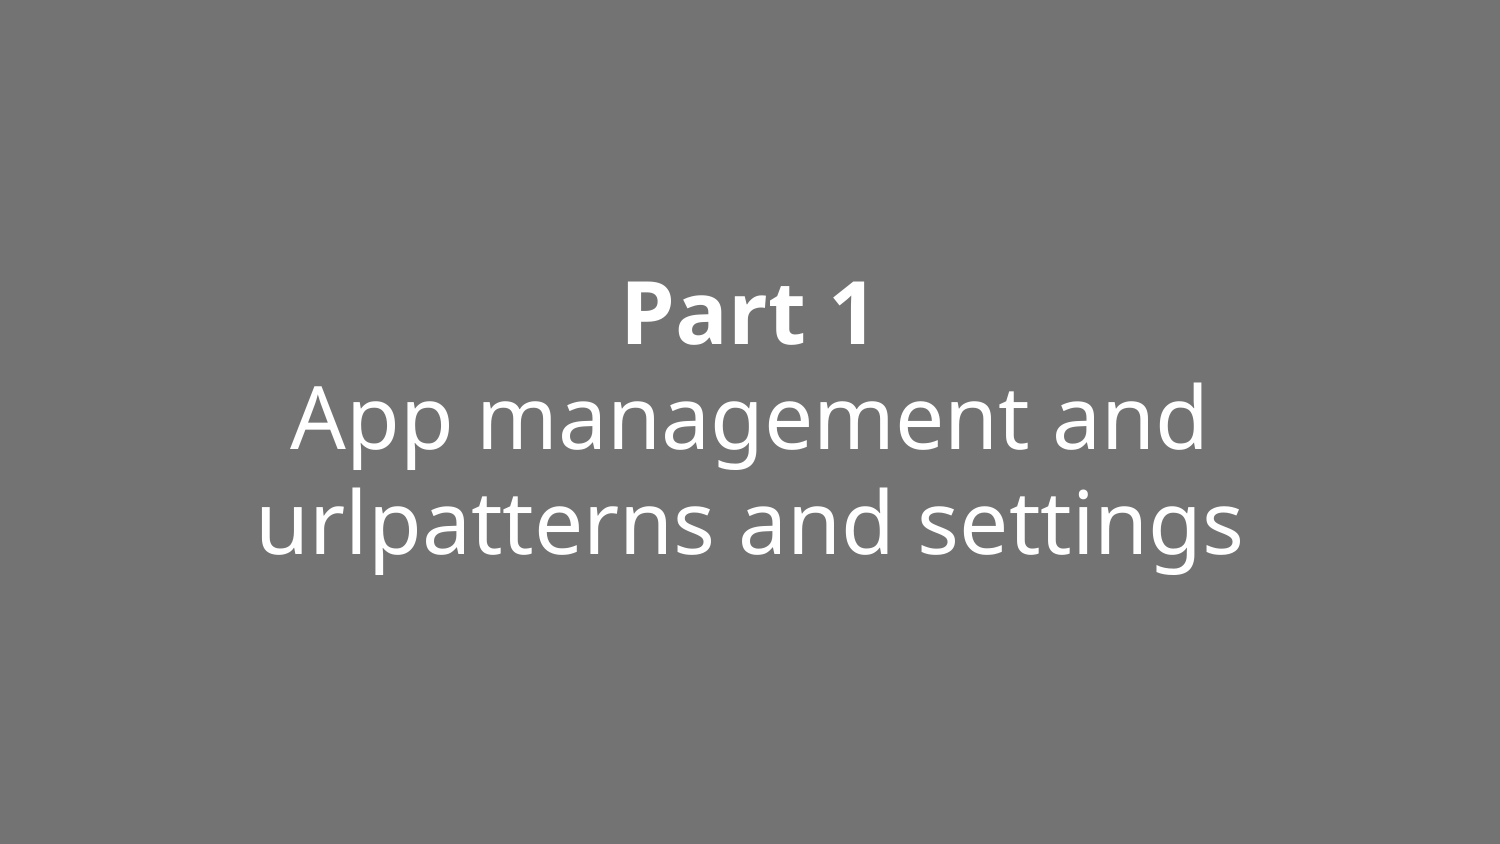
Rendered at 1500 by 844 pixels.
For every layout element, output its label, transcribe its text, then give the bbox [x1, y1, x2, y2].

title Part 1 App management and urlpatterns and settings [75, 58, 1425, 771]
